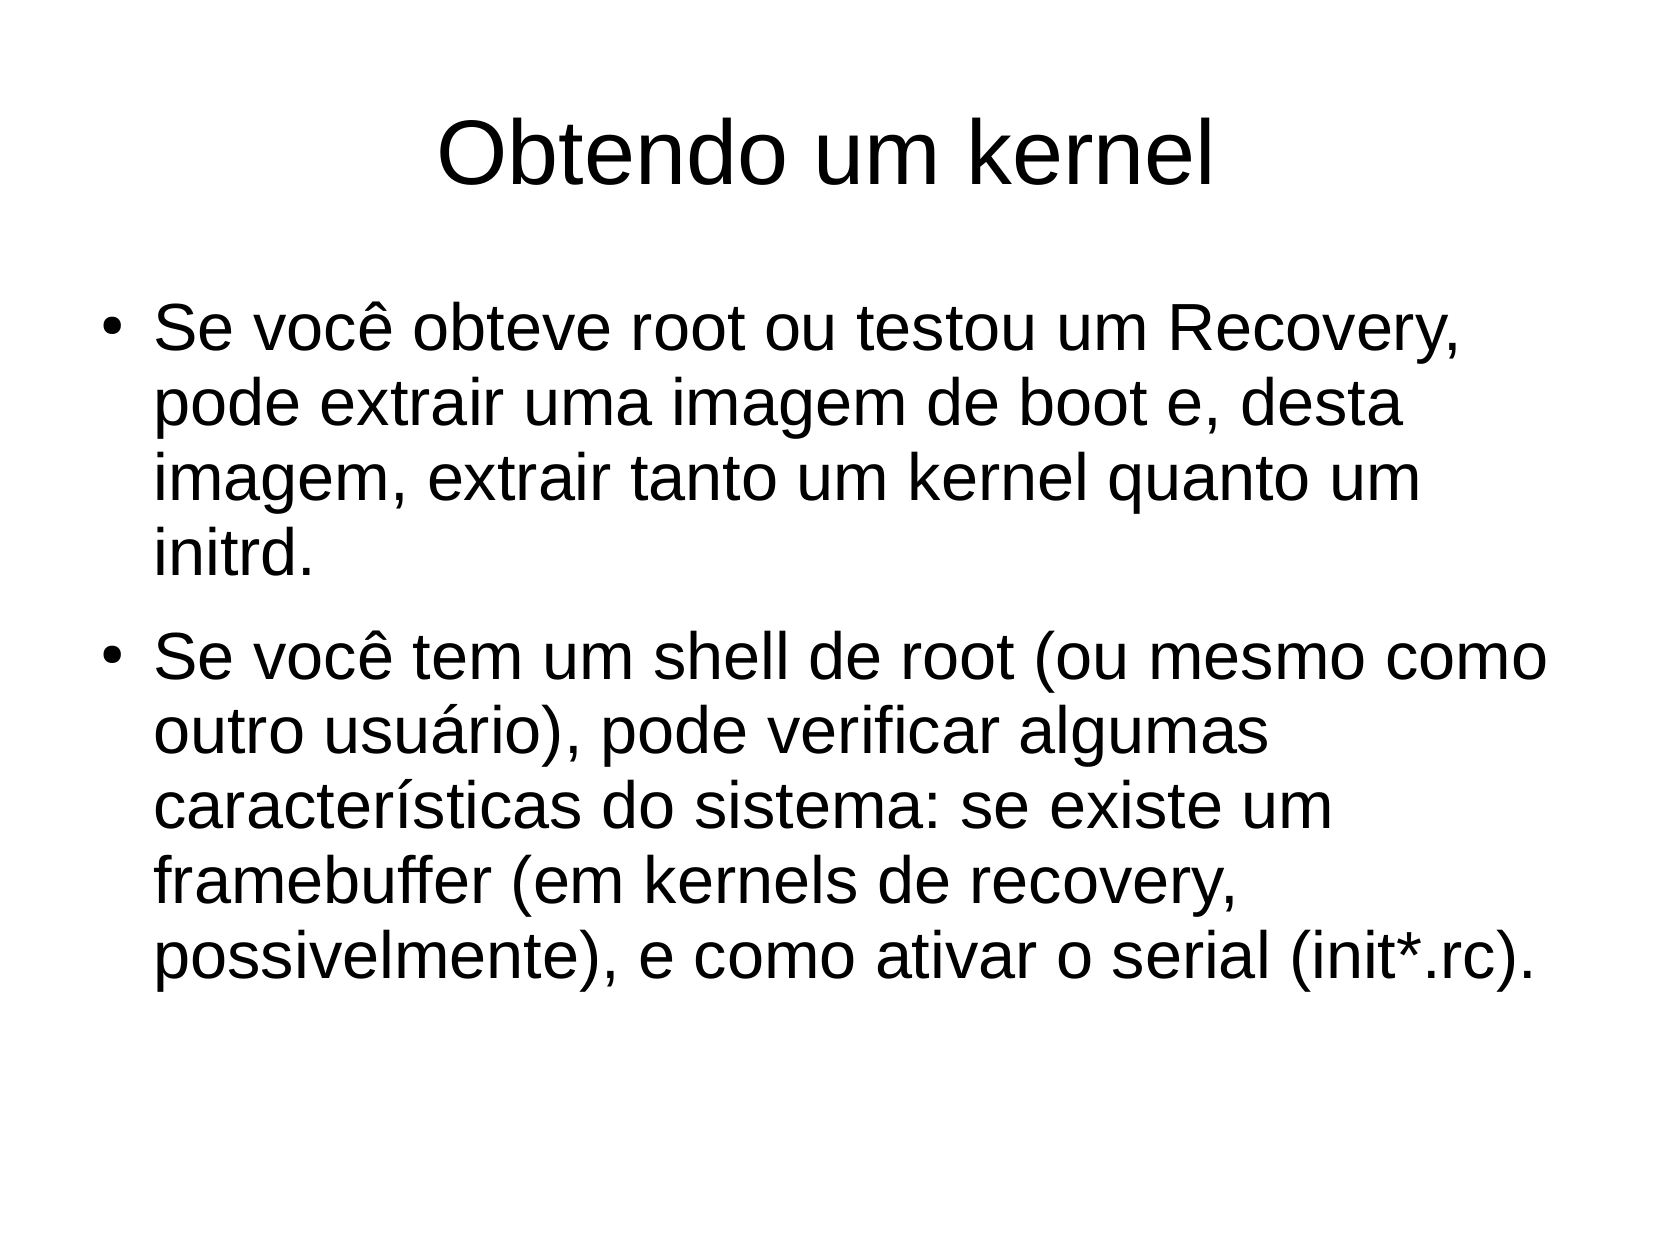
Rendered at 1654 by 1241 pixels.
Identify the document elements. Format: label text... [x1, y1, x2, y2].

list Se você obteve root ou testou um Recovery, pode extrair uma imagem de boot e, desta imagem, extrair tanto um kernel quanto um initrd. Se você tem um shell de root (ou mesmo como outro usuário), pode verificar algumas características do sistema: se existe um framebuffer (em kernels de recovery, possivelmente), e como ativar o serial (init*.rc). [82, 290, 1571, 1010]
title Obtendo um kernel [82, 49, 1571, 257]
